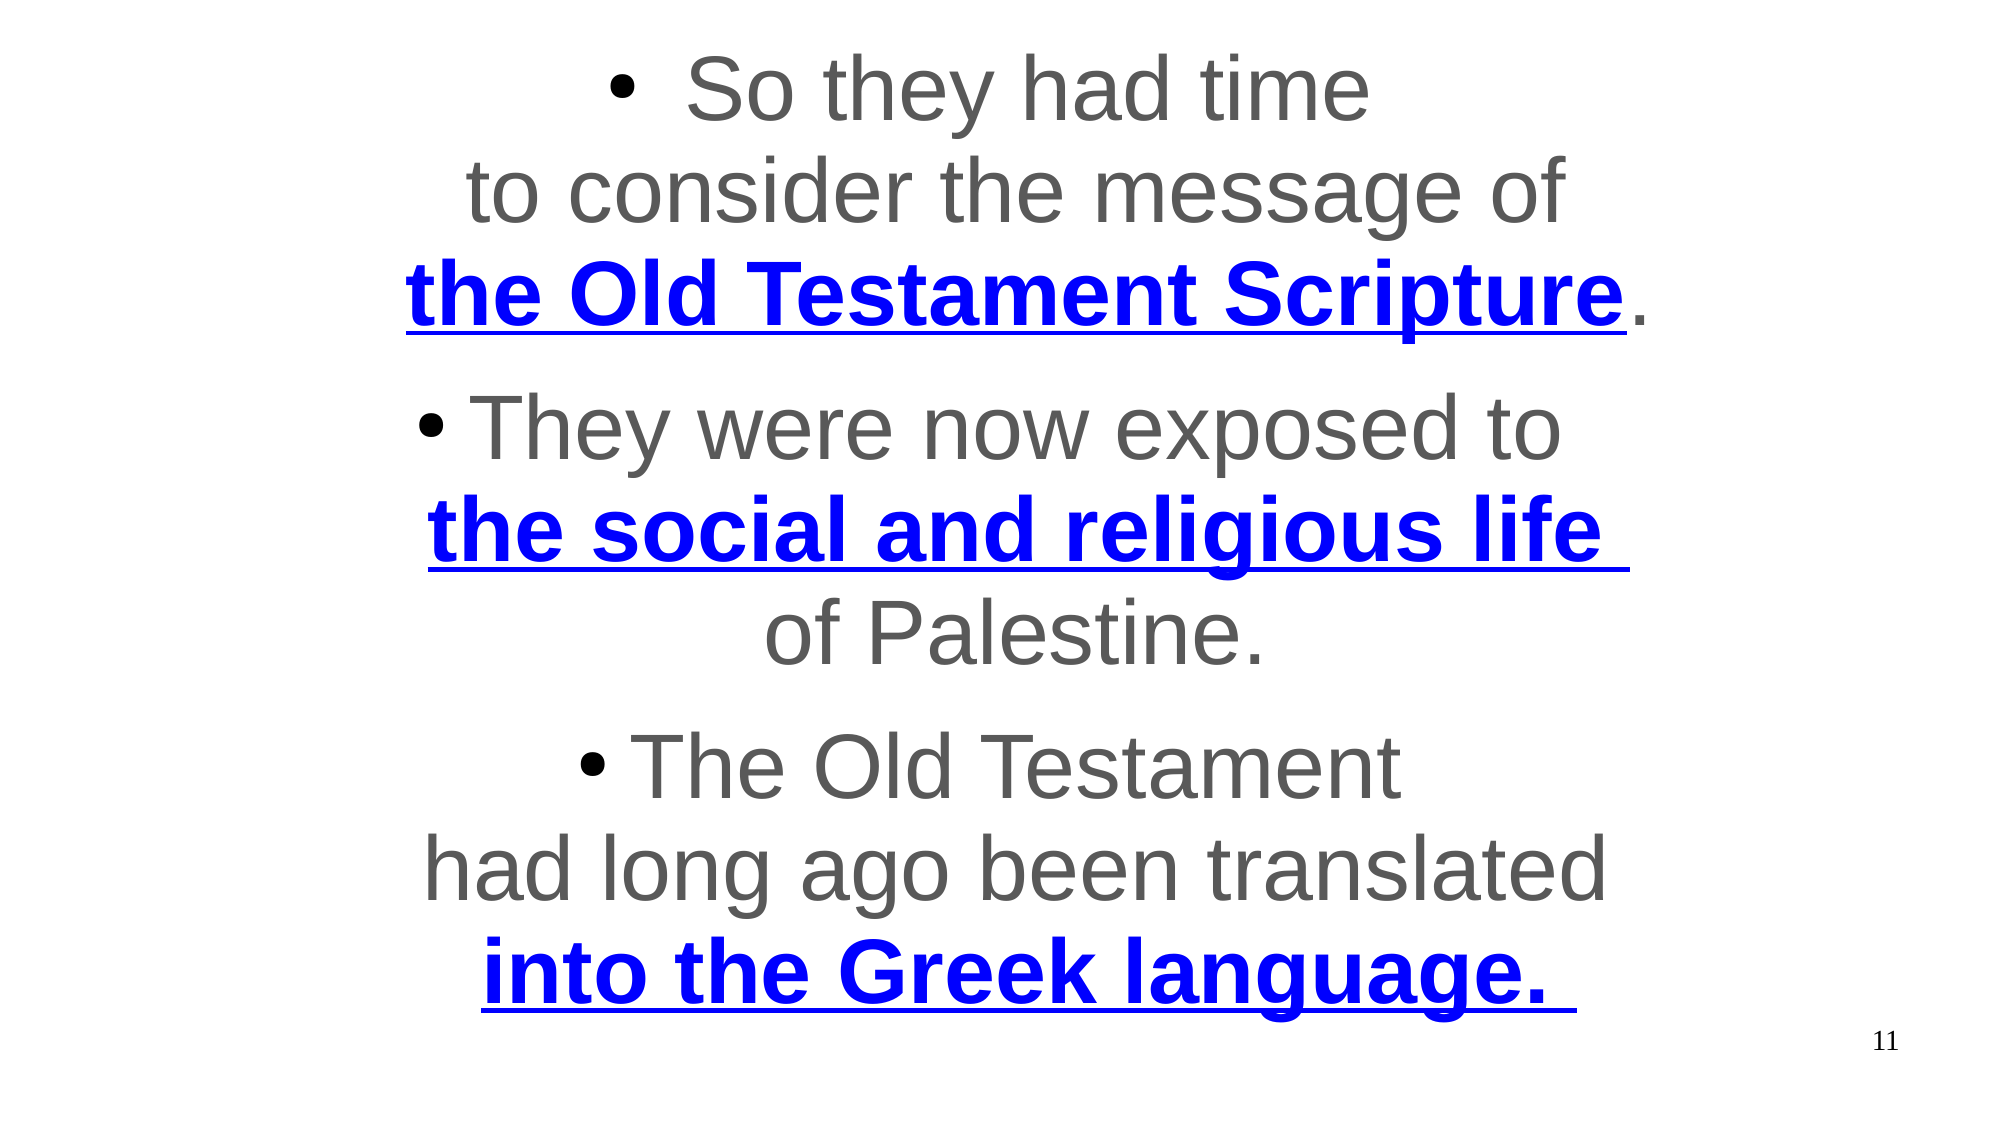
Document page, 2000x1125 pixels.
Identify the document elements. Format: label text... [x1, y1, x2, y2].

list So they had time to consider the message of the Old Testament Scripture. They were now exposed to the social and religious life of Palestine. The Old Testament had long ago been translated into the Greek language. [37, 37, 1951, 1088]
